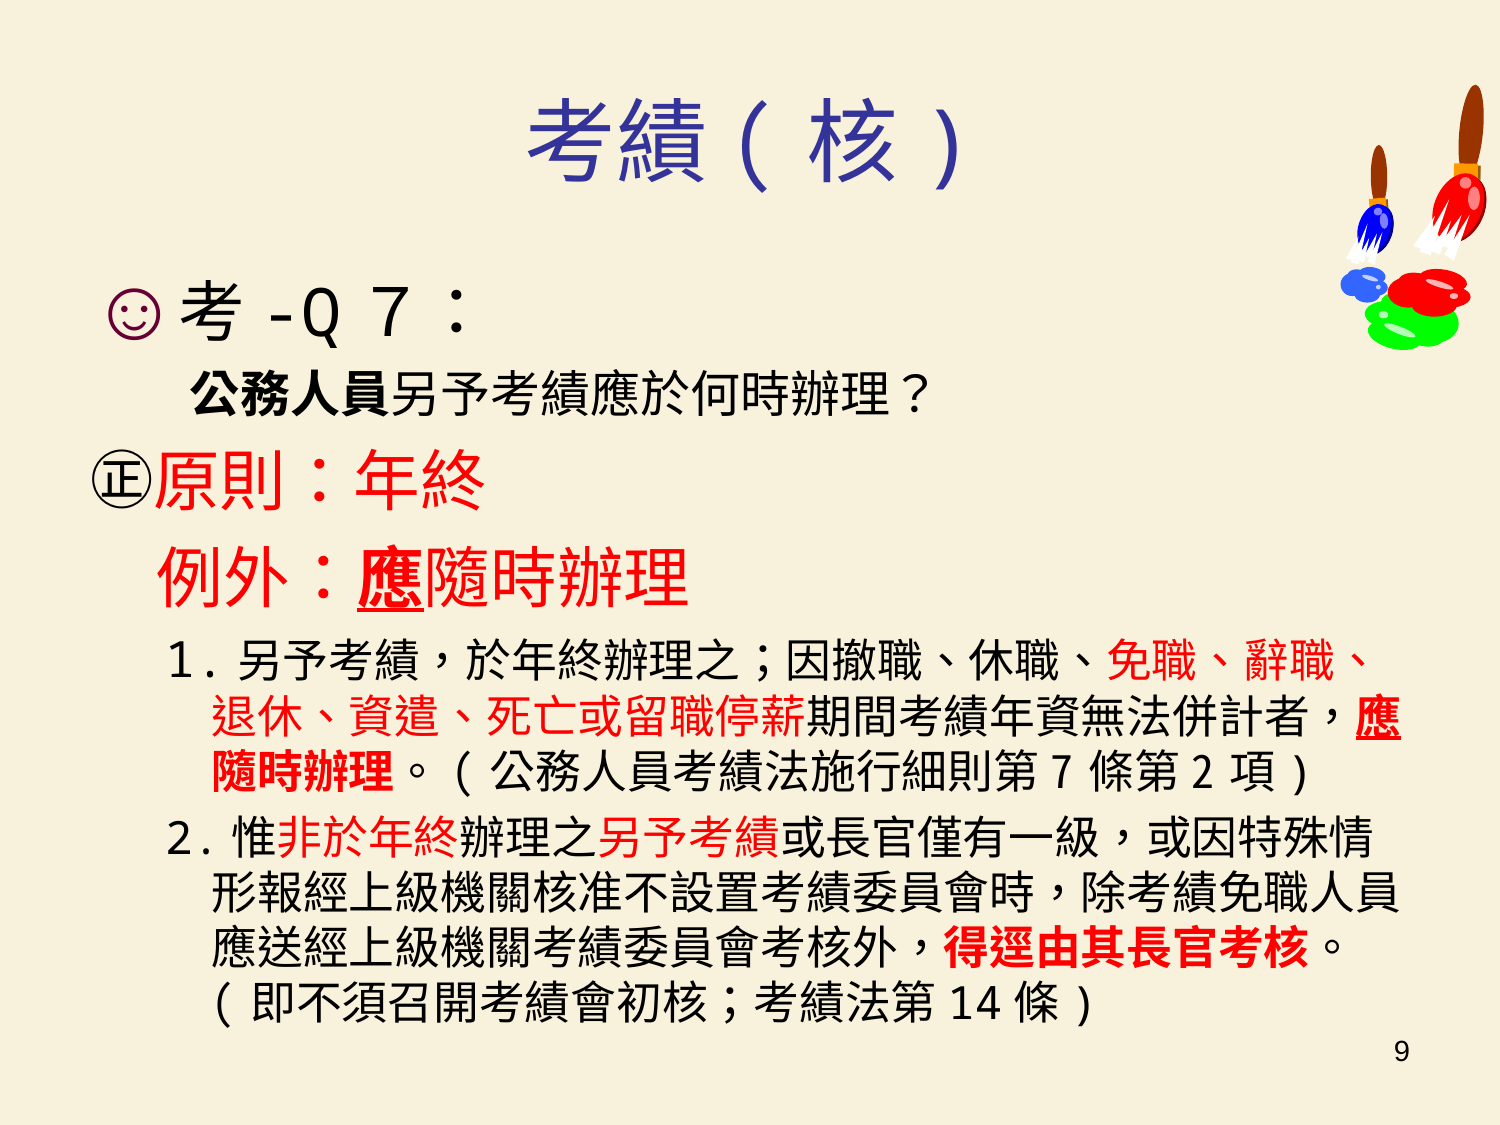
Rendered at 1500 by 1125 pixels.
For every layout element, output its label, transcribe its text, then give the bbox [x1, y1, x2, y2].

text_box <number> [1074, 1024, 1426, 1103]
list 考-Q７： 公務人員另予考績應於何時辦理？ 原則：年終 例外：應隨時辦理 1.另予考績，於年終辦理之；因撤職、休職、免職、辭職、退休、資遣、死亡或留職停薪期間考績年資無法併計者，應隨時辦理。(公務人員考績法施行細則第7條第2項) 2.惟非於年終辦理之另予考績或長官僅有一級，或因特殊情形報經上級機關核准不設置考績委員會時，除考績免職人員應送經上級機關考績委員會考核外，得逕由其長官考核。 (即不須召開考績會初核；考績法第14條) [75, 262, 1426, 1048]
title 考績(核) [75, 45, 1426, 233]
